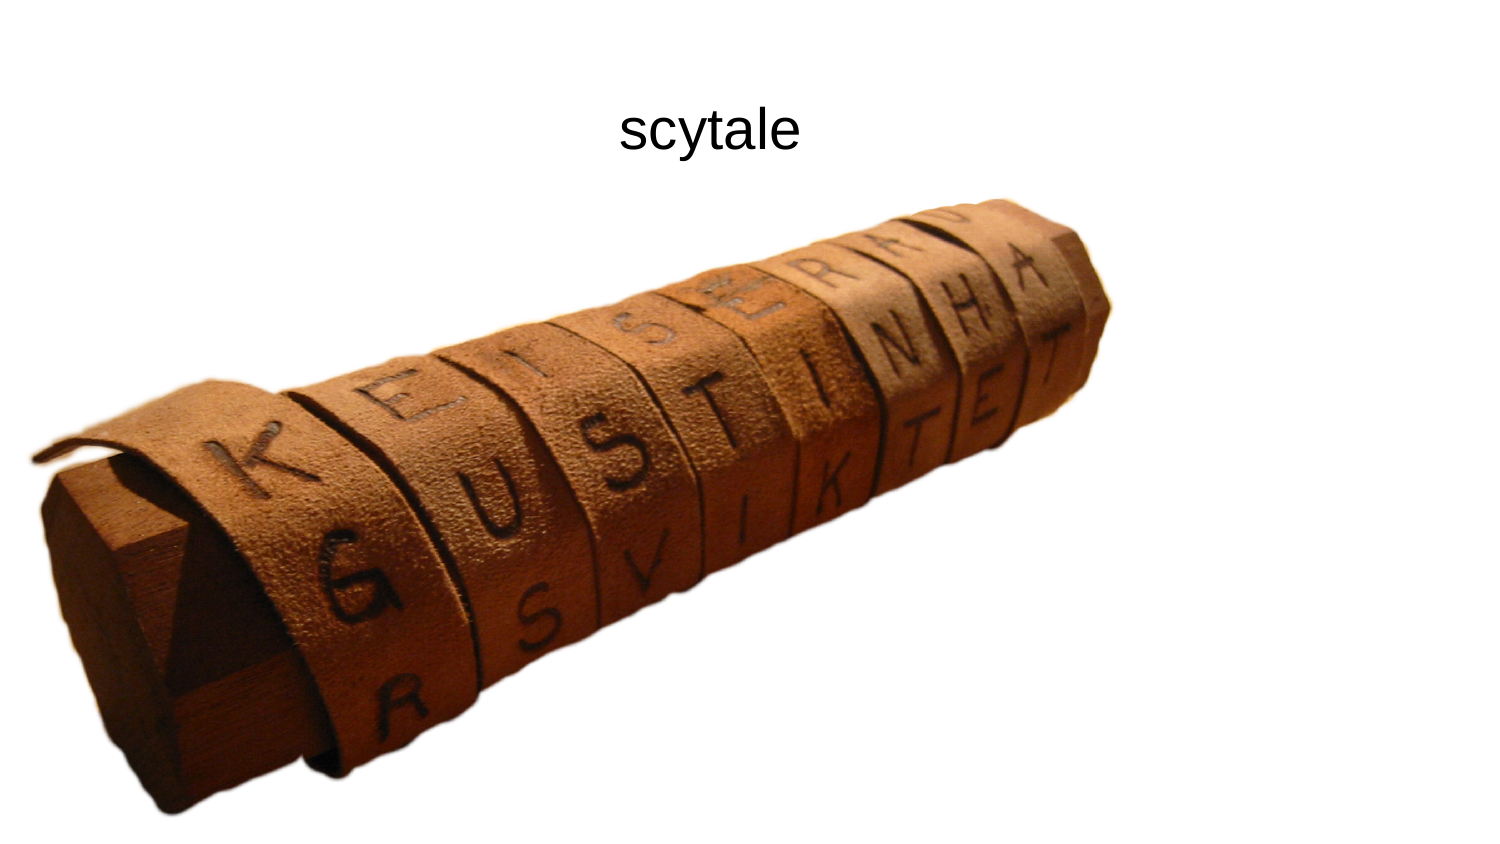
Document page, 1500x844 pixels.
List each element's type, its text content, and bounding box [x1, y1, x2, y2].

picture [24, 194, 1117, 819]
title scytale [604, 75, 896, 170]
